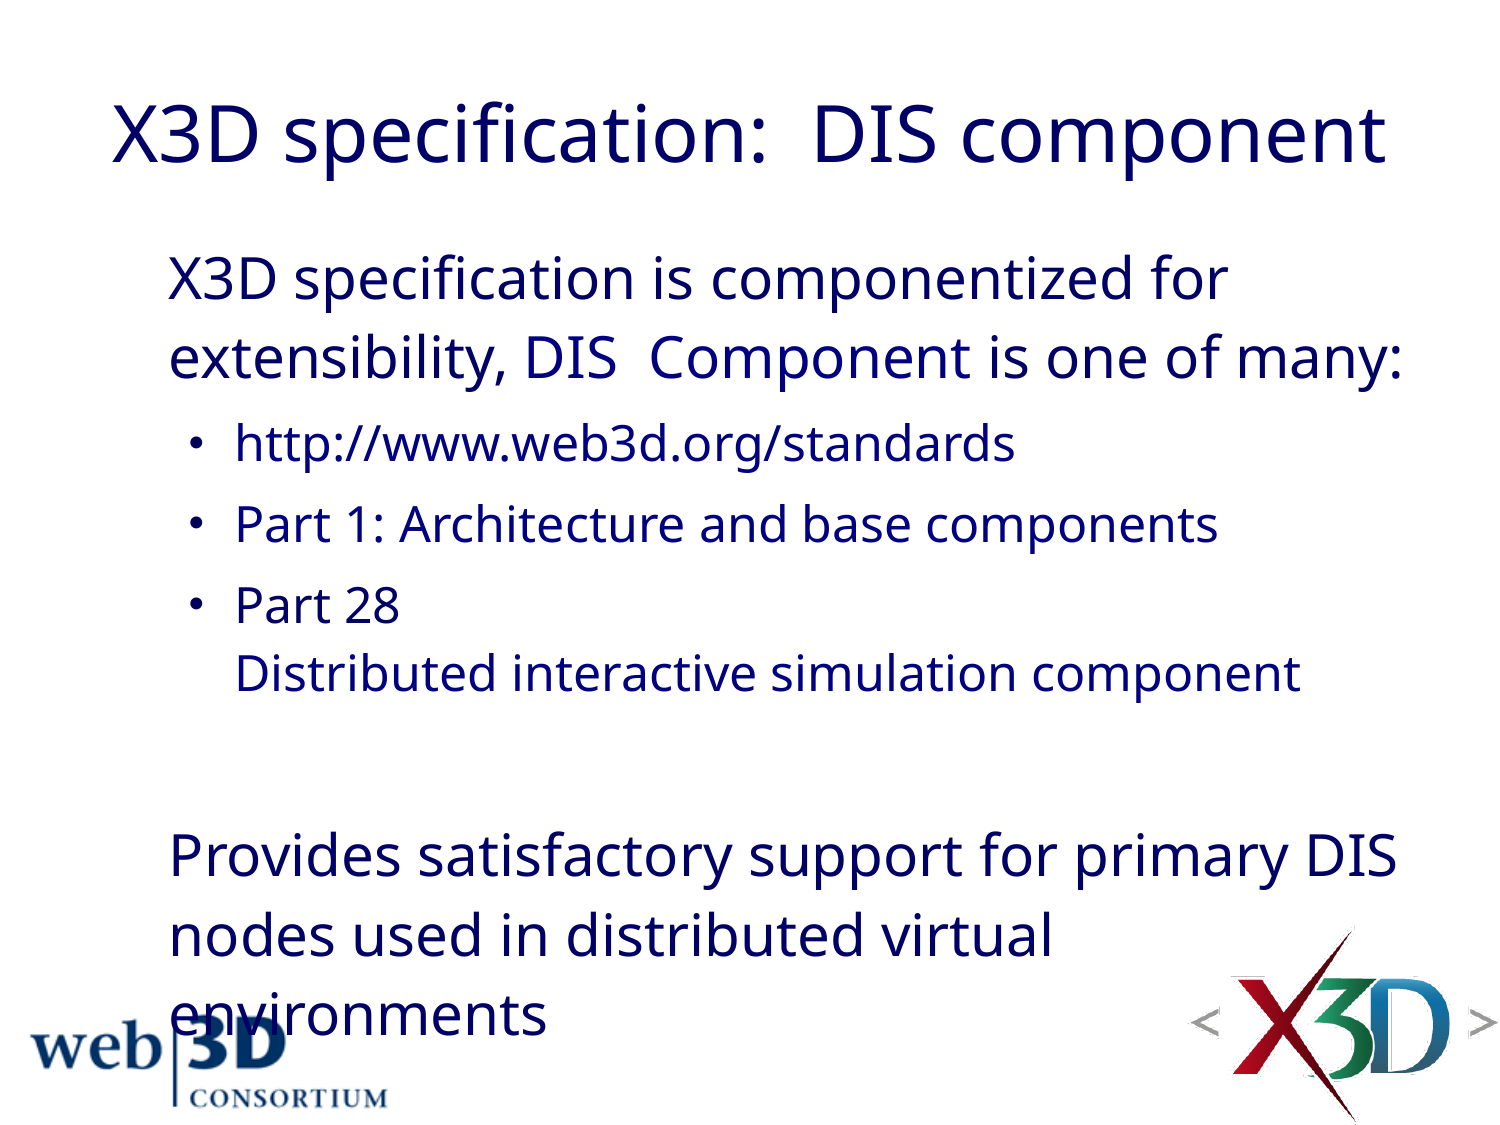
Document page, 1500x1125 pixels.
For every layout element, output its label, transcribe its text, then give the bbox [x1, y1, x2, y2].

picture [12, 998, 413, 1118]
title X3D specification: DIS component [112, 44, 1388, 218]
picture [1187, 926, 1500, 1125]
list X3D specification is componentized for extensibility, DIS Component is one of many: http://www.web3d.org/standards Part 1: Architecture and base components Part 28 Distributed interactive simulation component Provides satisfactory support for primary DIS nodes used in distributed virtual environments [112, 237, 1426, 986]
